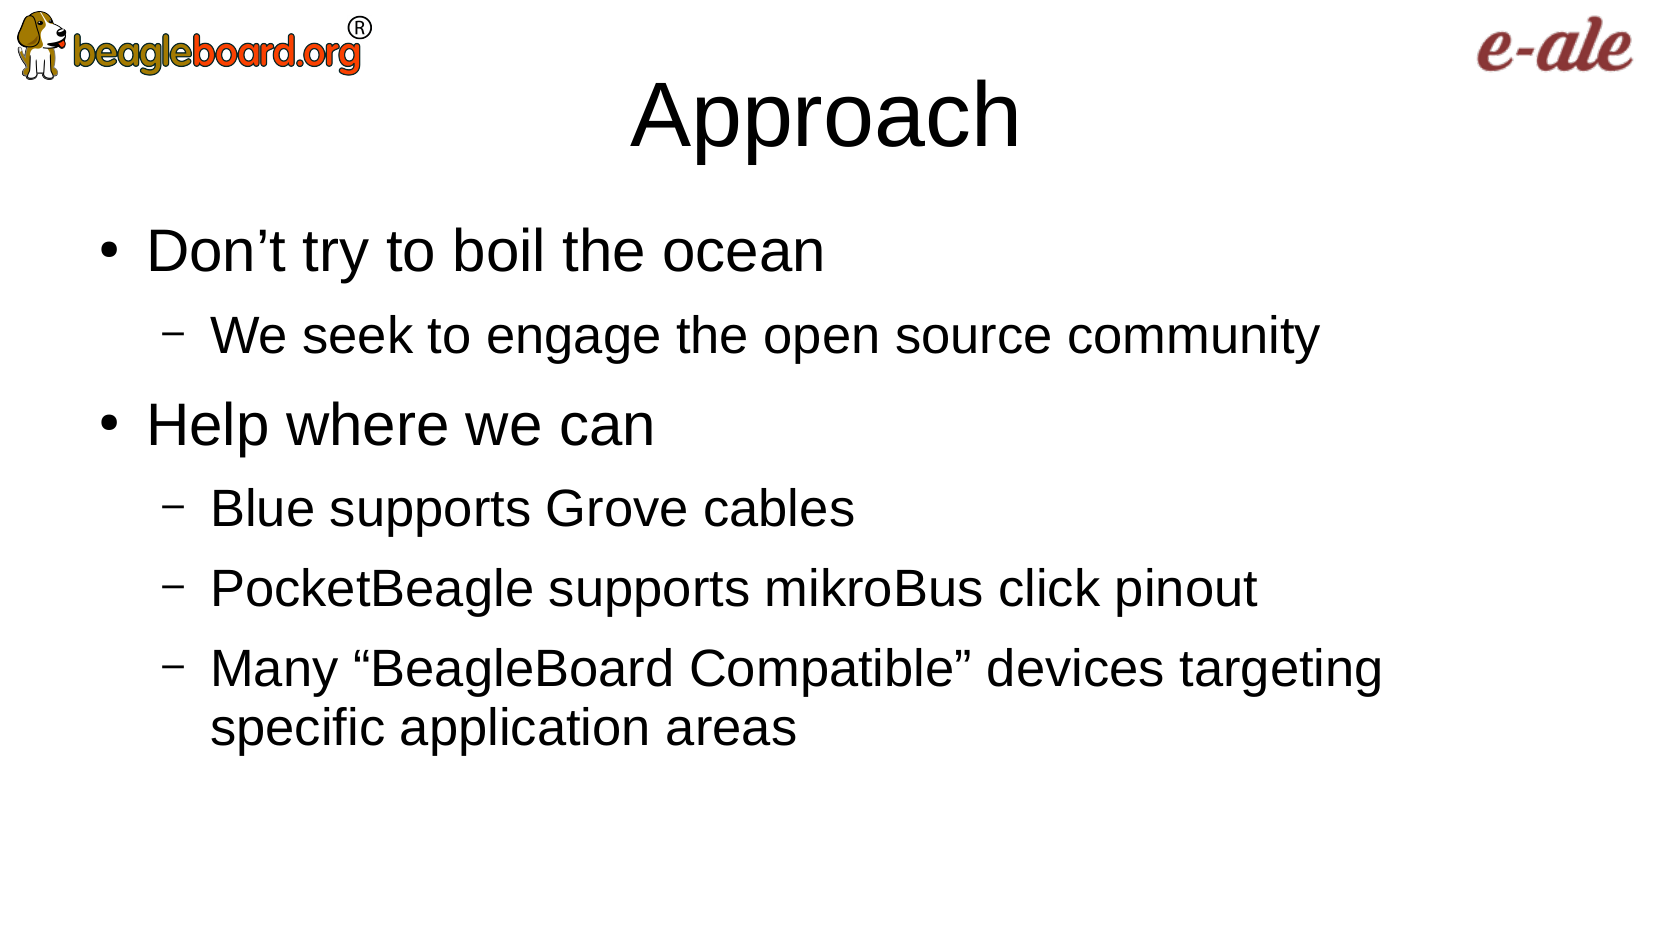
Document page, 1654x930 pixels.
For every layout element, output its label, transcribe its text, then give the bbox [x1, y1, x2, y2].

list Don’t try to boil the ocean We seek to engage the open source community Help where we can Blue supports Grove cables PocketBeagle supports mikroBus click pinout Many “BeagleBoard Compatible” devices targeting specific application areas [82, 217, 1571, 757]
picture [1475, 14, 1636, 74]
picture [17, 11, 372, 80]
title Approach [82, 37, 1571, 193]
